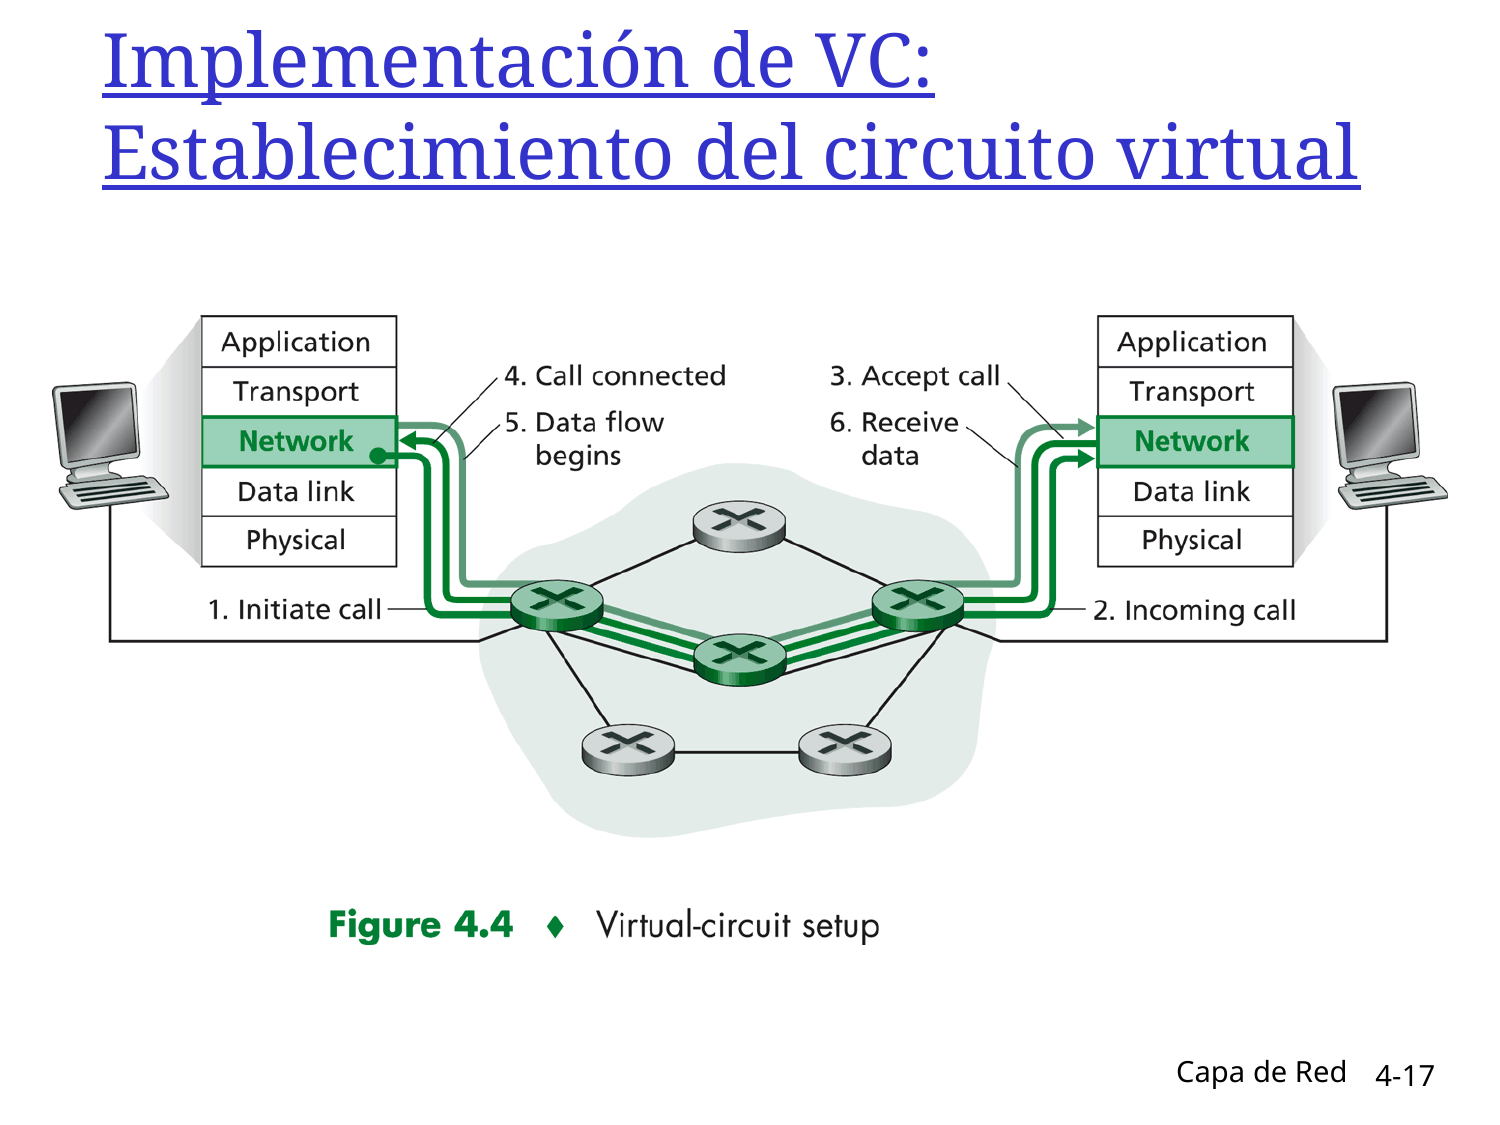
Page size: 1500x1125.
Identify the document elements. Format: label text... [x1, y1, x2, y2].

picture [52, 315, 1448, 945]
title Implementación de VC: Establecimiento del circuito virtual [87, 15, 1426, 196]
